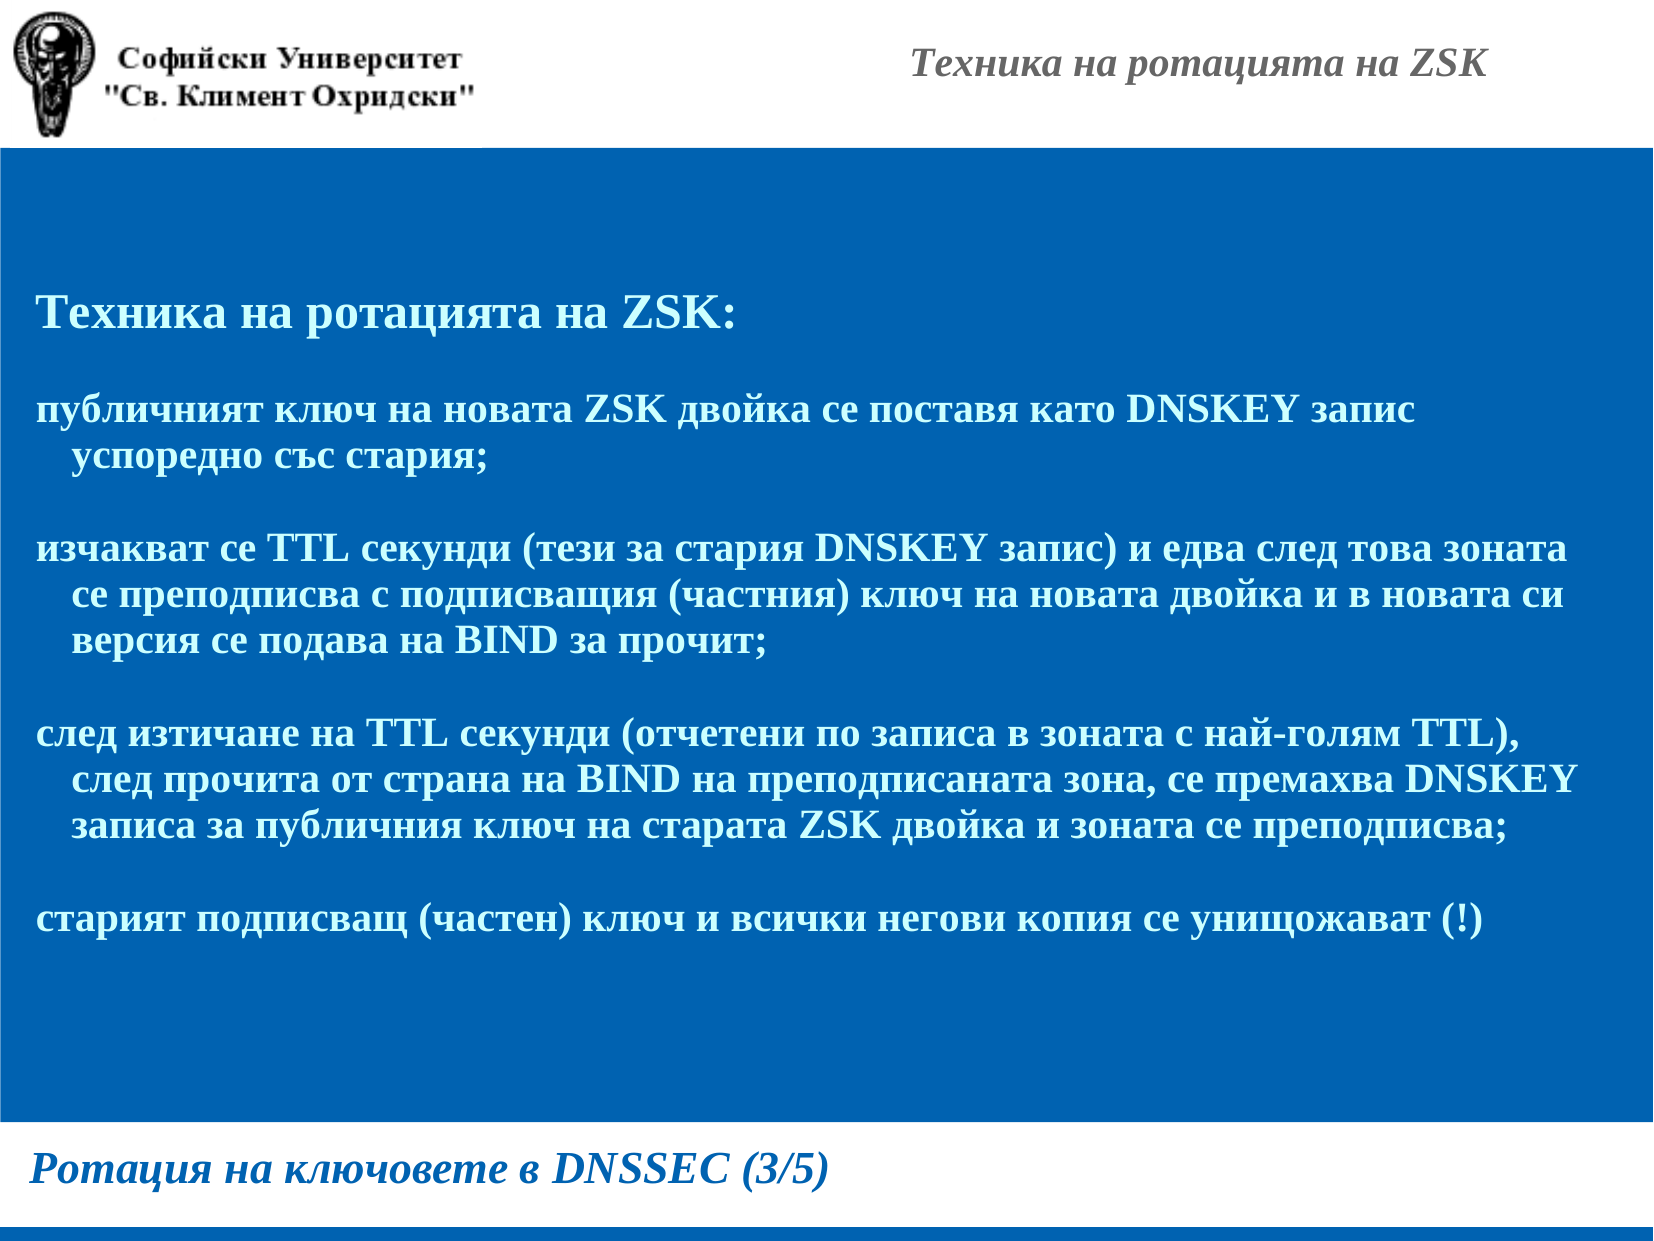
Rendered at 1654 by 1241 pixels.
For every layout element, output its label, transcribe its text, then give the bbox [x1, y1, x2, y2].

picture [10, 0, 482, 149]
title Техника на ротацията на ZSK [768, 2, 1652, 122]
text_box Ротация на ключовете в DNSSEC (3/5) [29, 1143, 846, 1211]
text_box Техника на ротацията на ZSK: публичният ключ на новата ZSK двойка се поставя като DNSKEY запис успоредно със стария; изчакват се TTL секунди (тези за стария DNSKEY запис) и едва след това зоната се преподписва с подписващия (частния) ключ на новата двойка и в новата си версия се подава на BIND за прочит; след изтичане на TTL секунди (отчетени по записа в зоната с най-голям TTL), след прочита от страна на BIND на преподписаната зона, се премахва DNSKEY записа за публичния ключ на старата ZSK двойка и зоната се преподписва; старият подписващ (частен) ключ и всички негови копия се унищожават (!) [0, 147, 1653, 1123]
